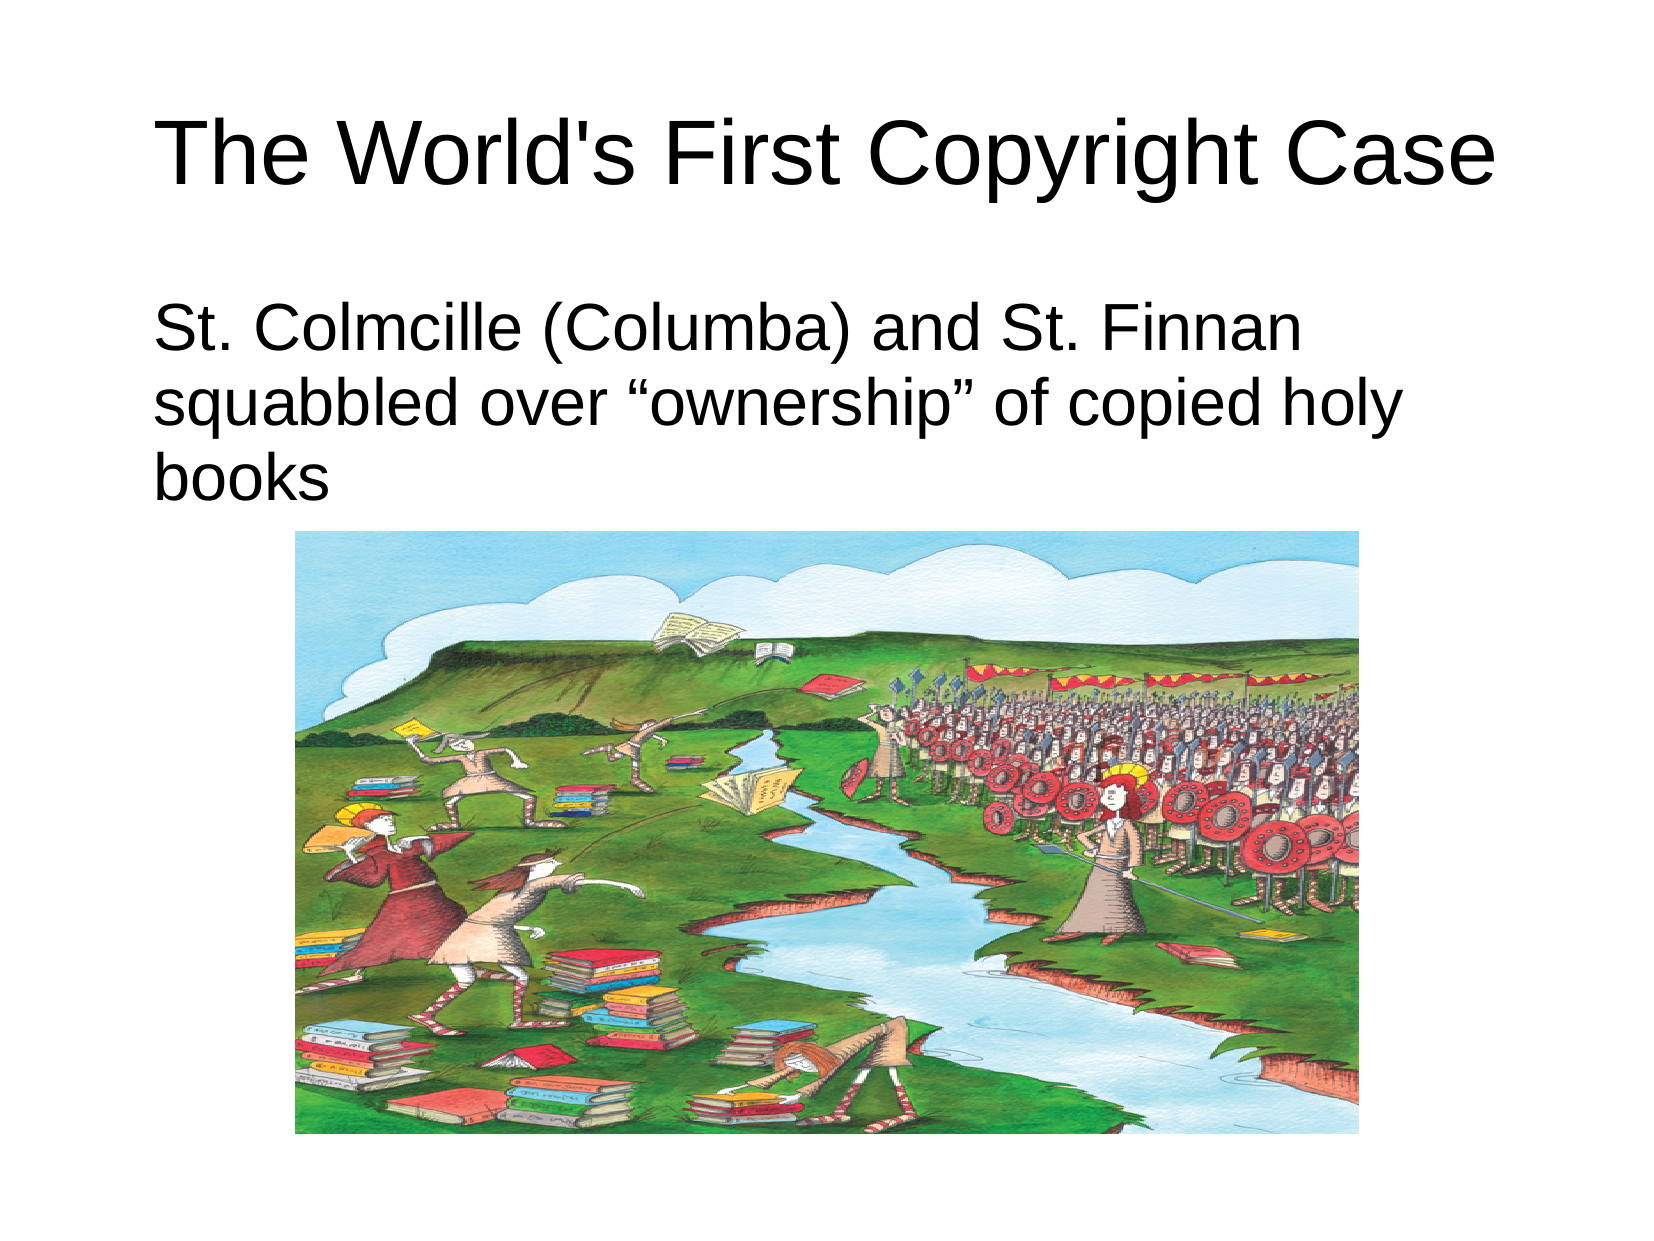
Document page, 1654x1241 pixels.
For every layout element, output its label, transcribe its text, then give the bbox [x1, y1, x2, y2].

picture [295, 531, 1359, 1134]
list St. Colmcille (Columba) and St. Finnan squabbled over “ownership” of copied holy books [82, 290, 1538, 1010]
title The World's First Copyright Case [82, 49, 1571, 257]
